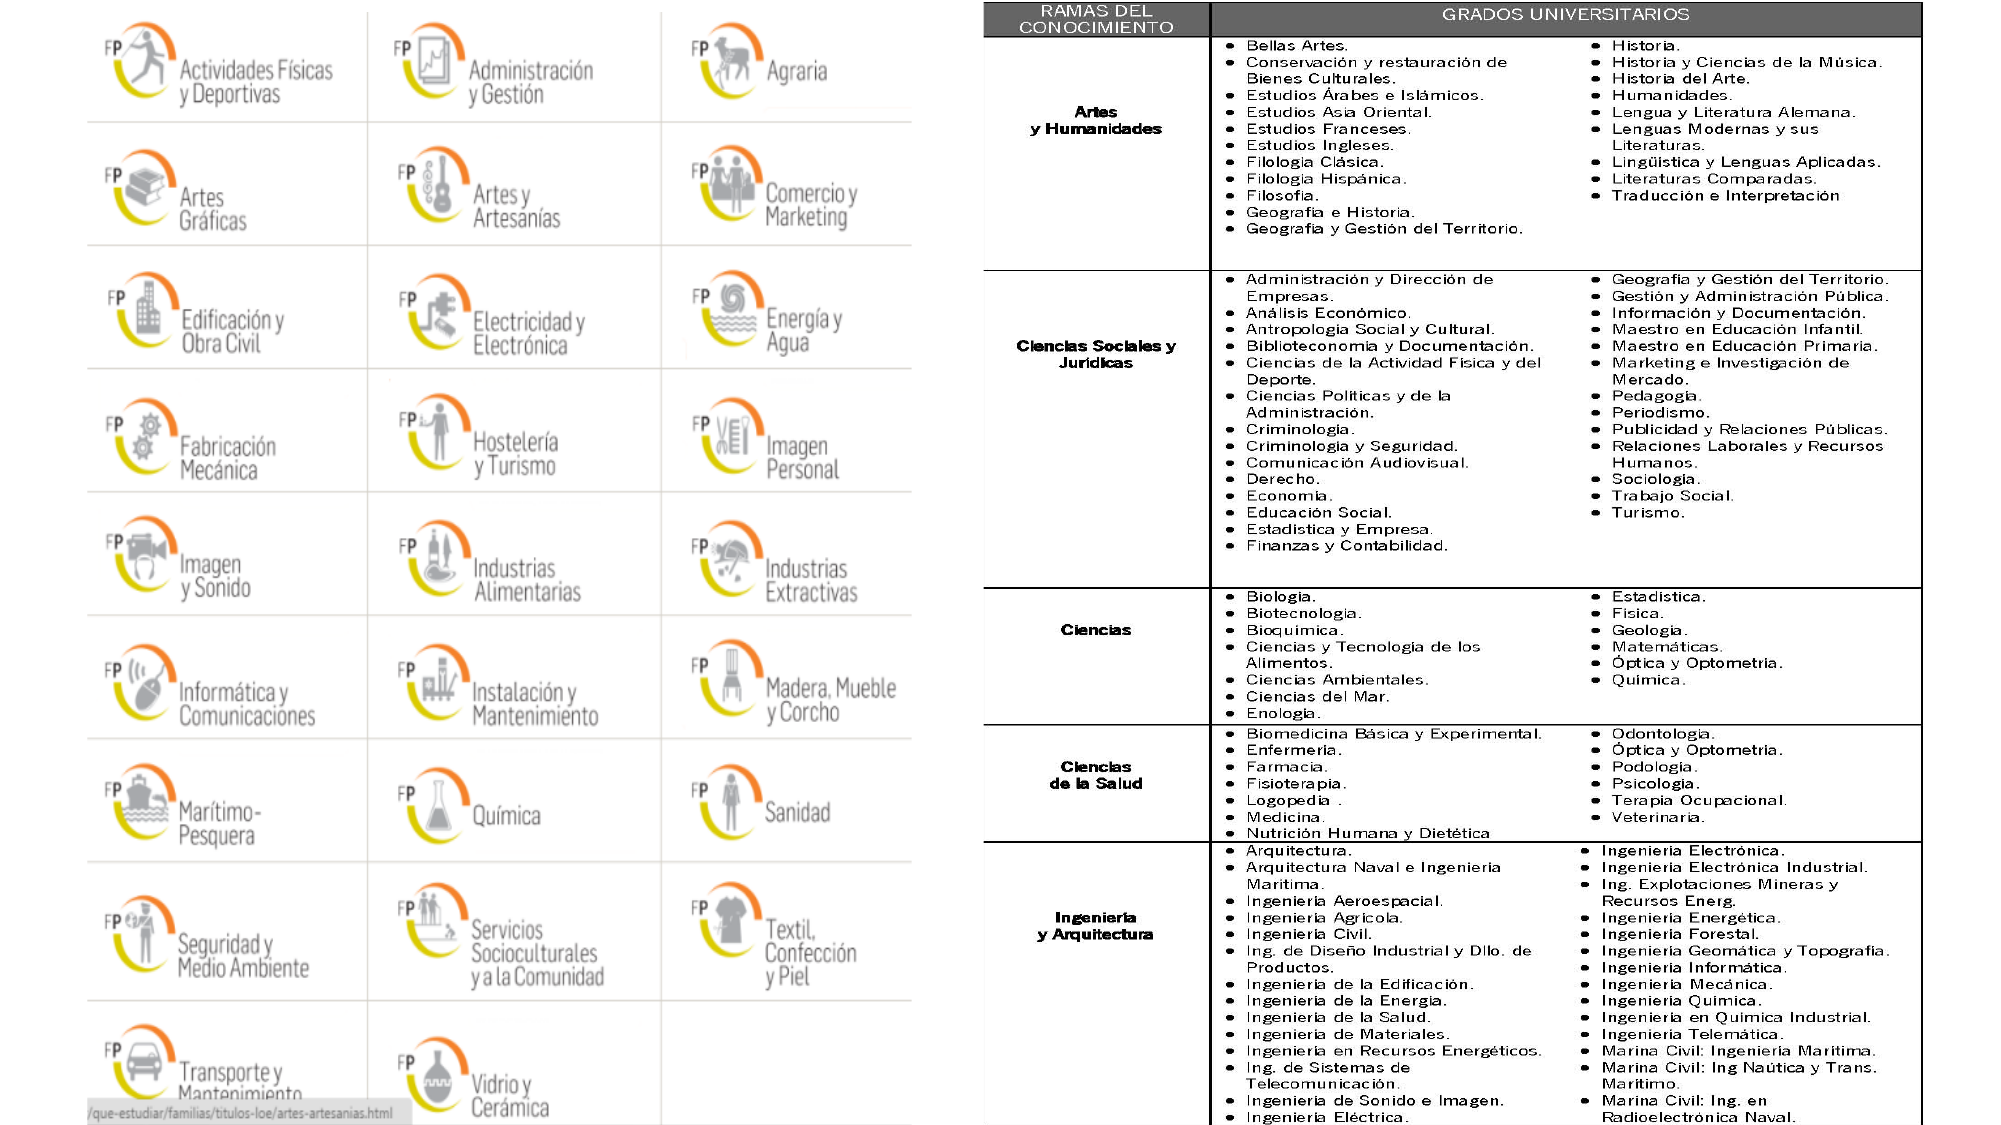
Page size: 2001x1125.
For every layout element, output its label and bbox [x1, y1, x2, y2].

picture [983, 2, 1925, 1125]
picture [75, 12, 922, 1125]
